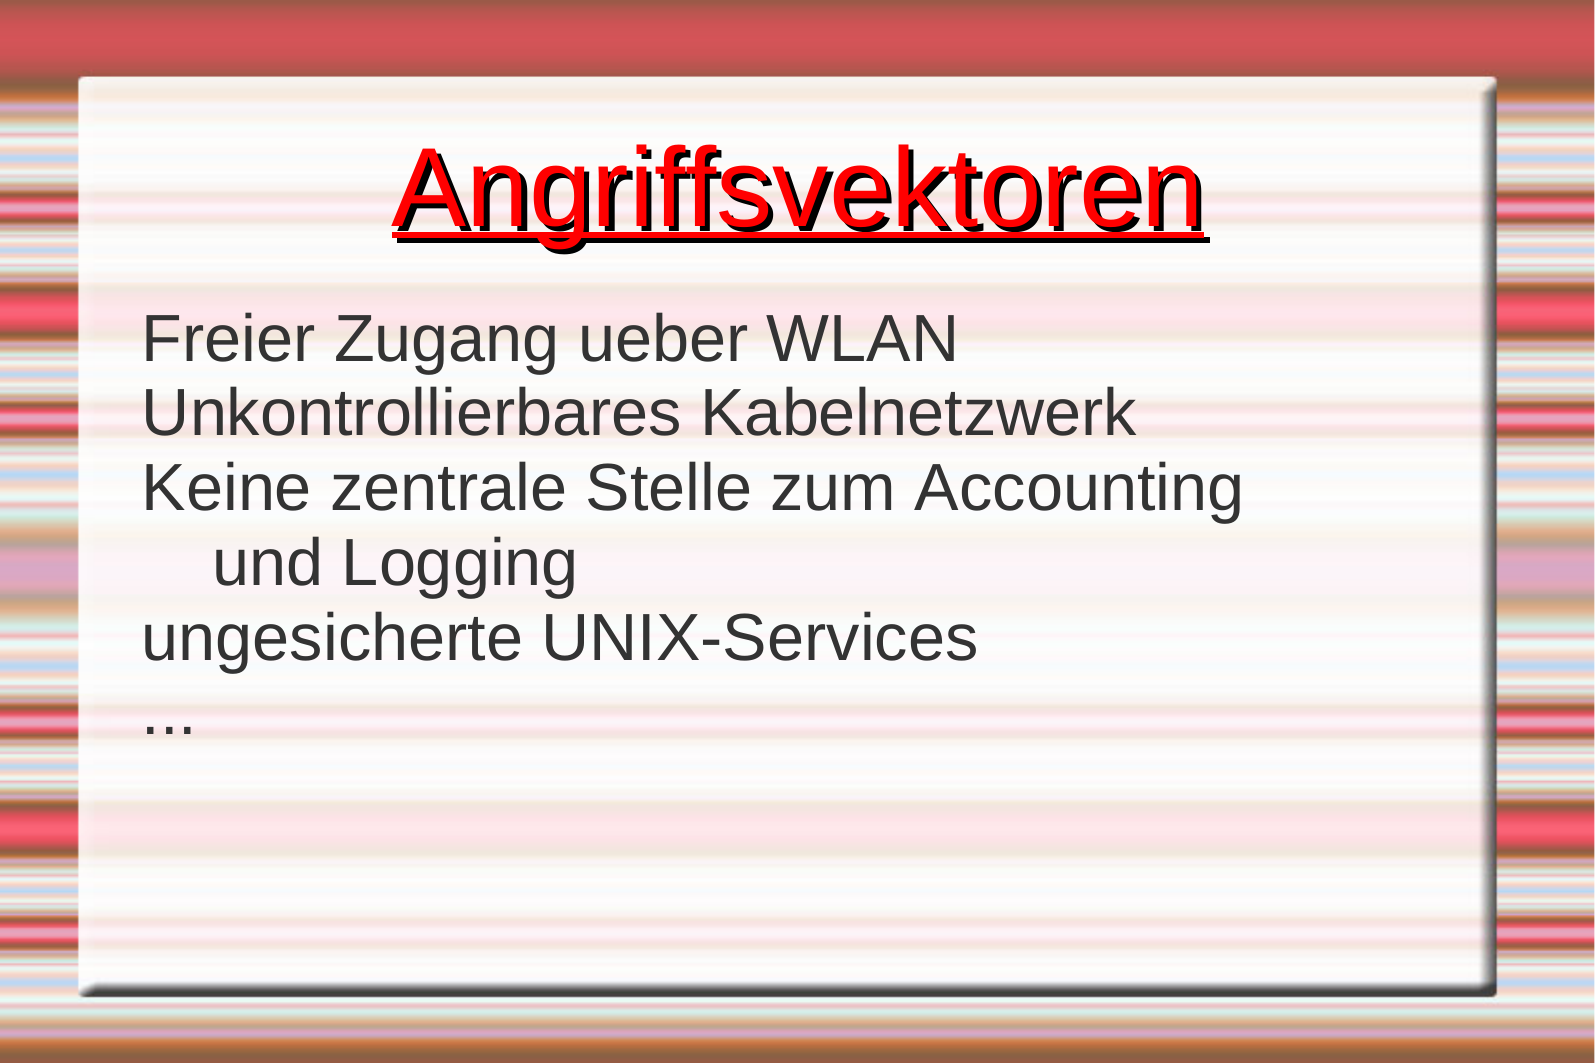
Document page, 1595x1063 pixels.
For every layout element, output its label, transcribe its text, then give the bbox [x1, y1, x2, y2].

title Angriffsvektoren [117, 98, 1479, 276]
picture [0, 0, 1595, 1063]
list Freier Zugang ueber WLAN Unkontrollierbares Kabelnetzwerk Keine zentrale Stelle zum Accounting und Logging ungesicherte UNIX-Services ... [130, 300, 1462, 971]
